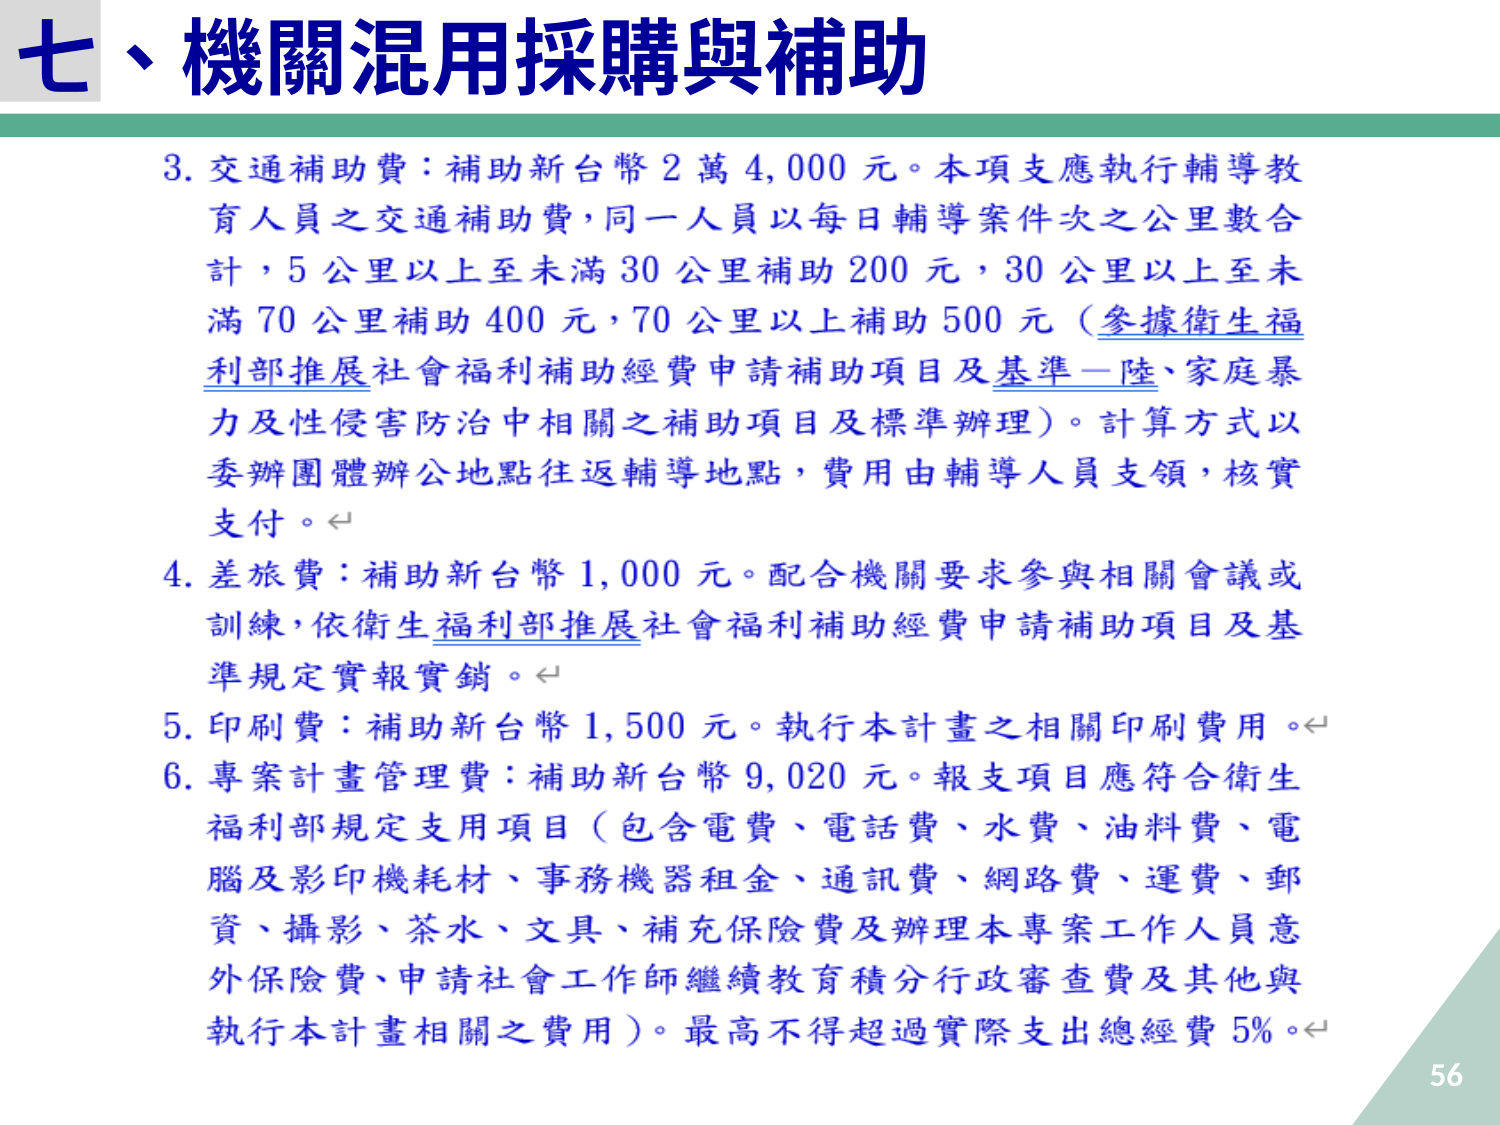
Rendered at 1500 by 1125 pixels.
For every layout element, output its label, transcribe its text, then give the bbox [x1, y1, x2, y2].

slide_number <編號> [1128, 1042, 1478, 1103]
picture [147, 144, 1331, 1052]
text_box [0, 113, 1500, 138]
text_box [1352, 927, 1500, 1125]
text_box 七、機關混用採購與補助 [0, 0, 1465, 113]
